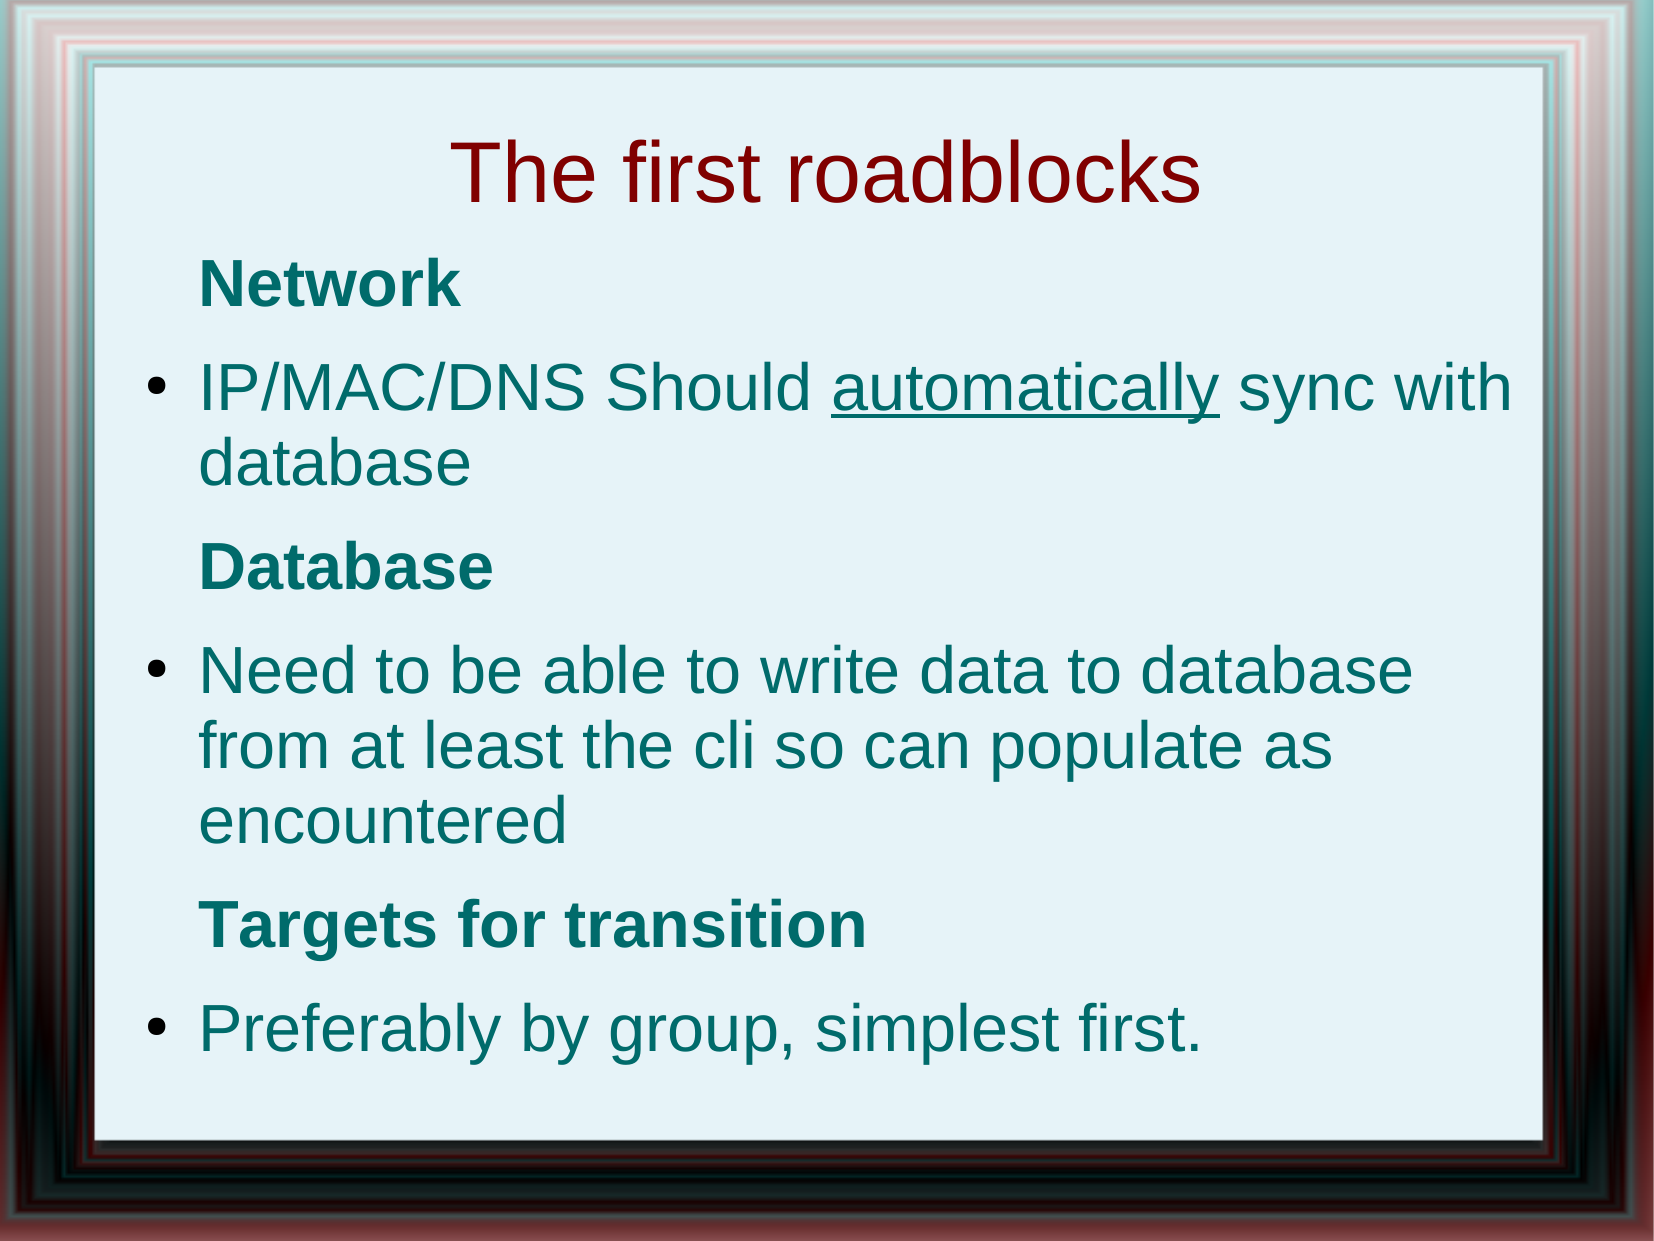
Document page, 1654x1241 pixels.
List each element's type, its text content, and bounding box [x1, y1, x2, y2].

picture [0, 0, 1654, 1241]
list Network IP/MAC/DNS Should automatically sync with database Database Need to be able to write data to database from at least the cli so can populate as encountered Targets for transition Preferably by group, simplest first. [127, 245, 1516, 1065]
title The first roadblocks [118, 88, 1536, 257]
